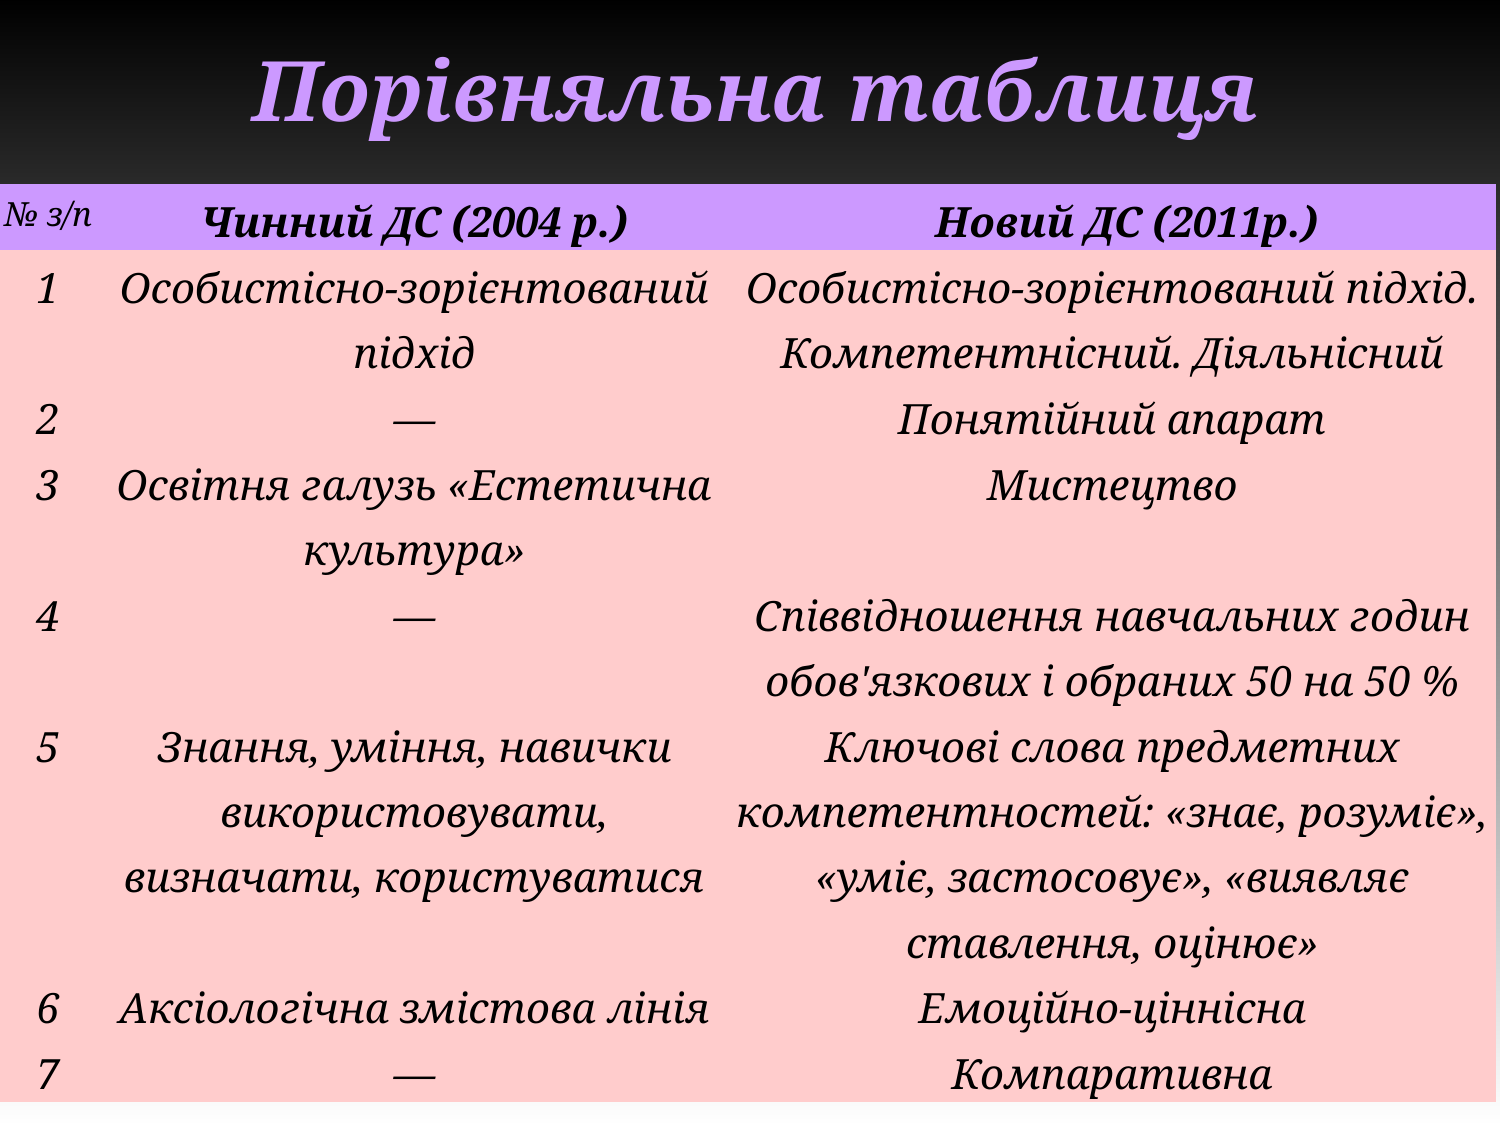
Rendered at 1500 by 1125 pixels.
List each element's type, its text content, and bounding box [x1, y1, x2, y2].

table_header Чинний ДС (2004 р.) [100, 184, 729, 250]
table_cell Компаративна [729, 1036, 1496, 1102]
table_cell 2 [0, 381, 100, 447]
table_cell 4 [0, 578, 100, 709]
table_cell Співвідношення навчальних годин обов'язкових і обраних 50 на 50 % [729, 578, 1496, 709]
table_cell — [100, 578, 729, 709]
table_cell 3 [0, 447, 100, 578]
table_cell Аксіологічна змістова лінія [100, 971, 729, 1036]
table_cell 5 [0, 709, 100, 971]
table_header № з/п [0, 184, 100, 250]
table_cell Освітня галузь «Естетична культура» [100, 447, 729, 578]
table_cell Емоційно-ціннісна [729, 971, 1496, 1036]
table_cell Особистісно-зорієнтований підхід. Компетентнісний. Діяльнісний [729, 250, 1496, 381]
table_cell Мистецтво [729, 447, 1496, 578]
table_cell 1 [0, 250, 100, 381]
table_cell — [100, 1036, 729, 1102]
table_header Новий ДС (2011р.) [729, 184, 1496, 250]
table_cell 7 [0, 1036, 100, 1102]
table_cell — [100, 381, 729, 447]
table_cell 6 [0, 971, 100, 1036]
table_cell Особистісно-зорієнтований підхід [100, 250, 729, 381]
text_box Порівняльна таблиця [210, 30, 1301, 146]
table_cell Понятійний апарат [729, 381, 1496, 447]
table_cell Знання, уміння, навички використовувати, визначати, користуватися [100, 709, 729, 971]
table_cell Ключові слова предметних компетентностей: «знає, розуміє», «уміє, застосовує», «виявляє ставлення, оцінює» [729, 709, 1496, 971]
